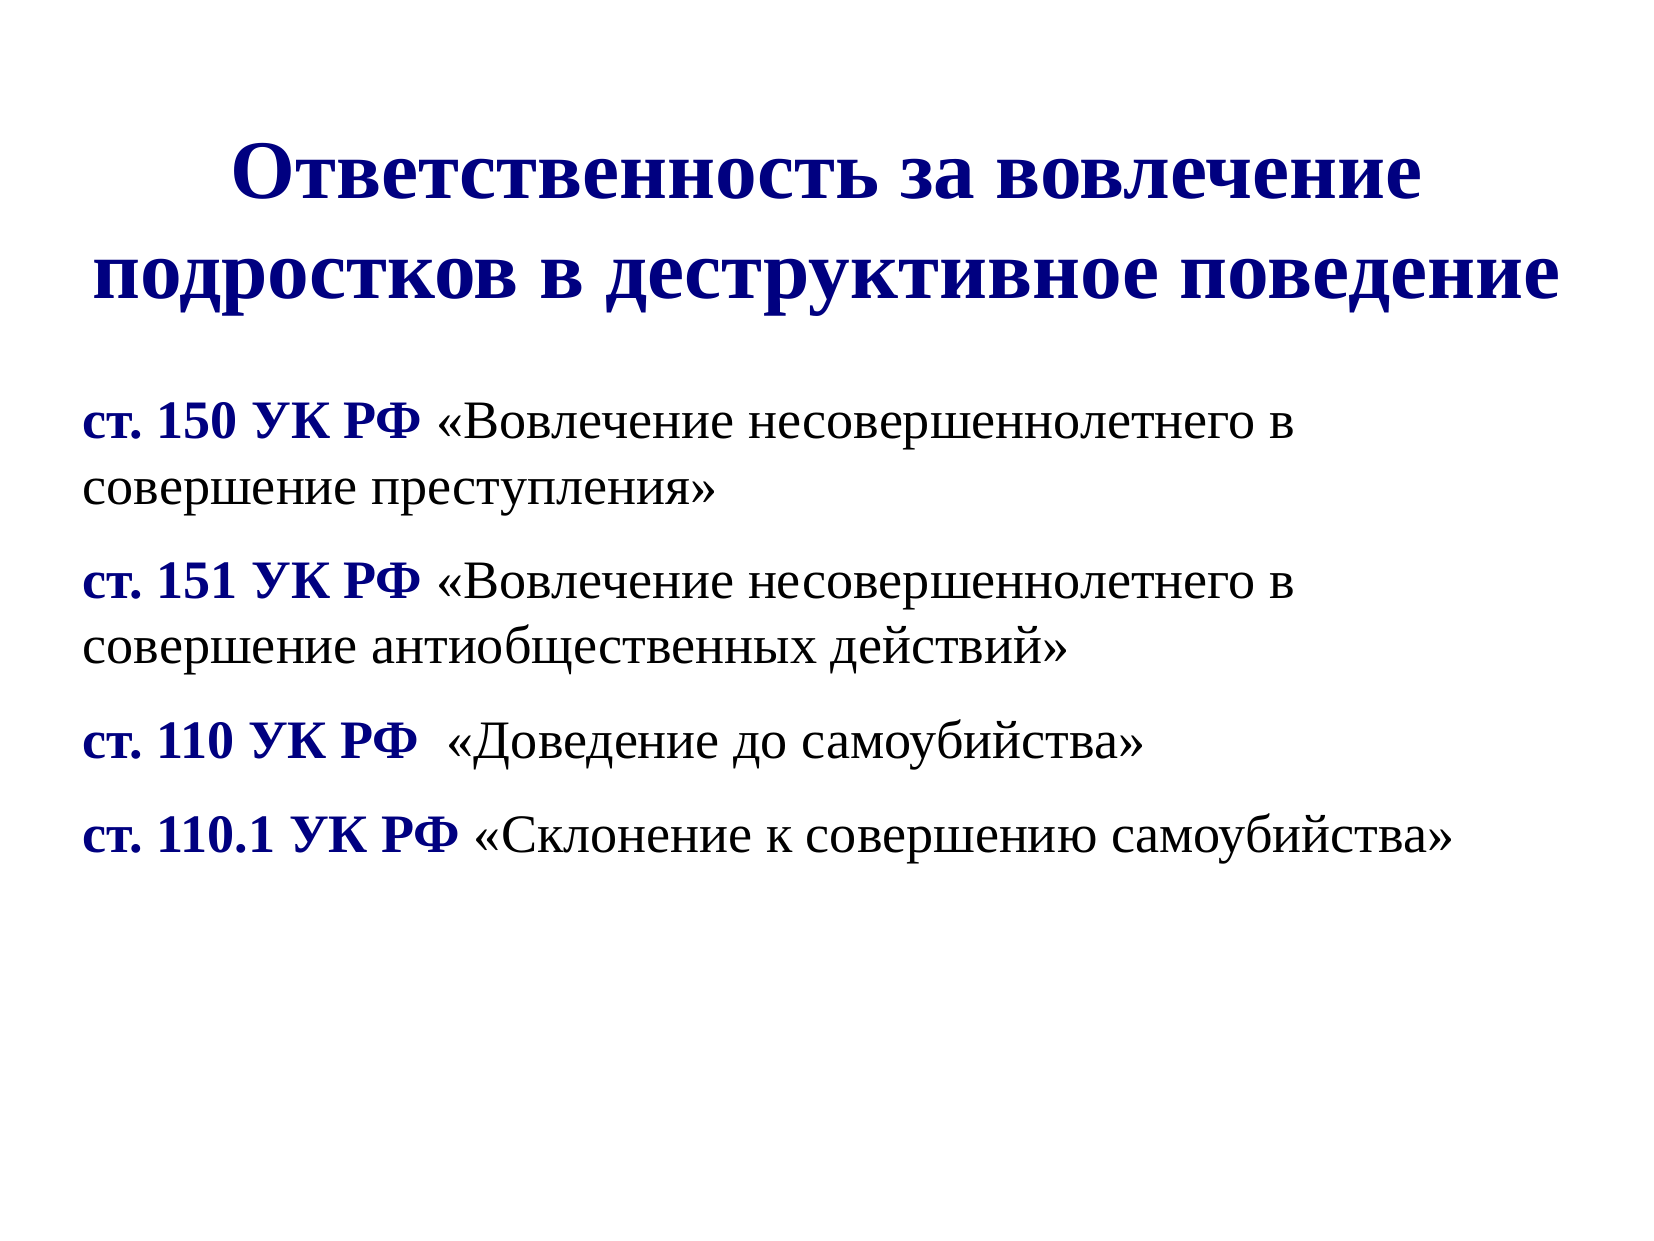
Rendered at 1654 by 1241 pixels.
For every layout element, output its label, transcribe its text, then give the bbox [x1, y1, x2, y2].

list ст. 150 УК РФ «Вовлечение несовершеннолетнего в совершение преступления» ст. 151 УК РФ «Вовлечение несовершеннолетнего в совершение антиобщественных действий» ст. 110 УК РФ «Доведение до самоубийства» ст. 110.1 УК РФ «Склонение к совершению самоубийства» [82, 290, 1571, 1010]
title Ответственность за вовлечение подростков в деструктивное поведение [82, 14, 1571, 290]
